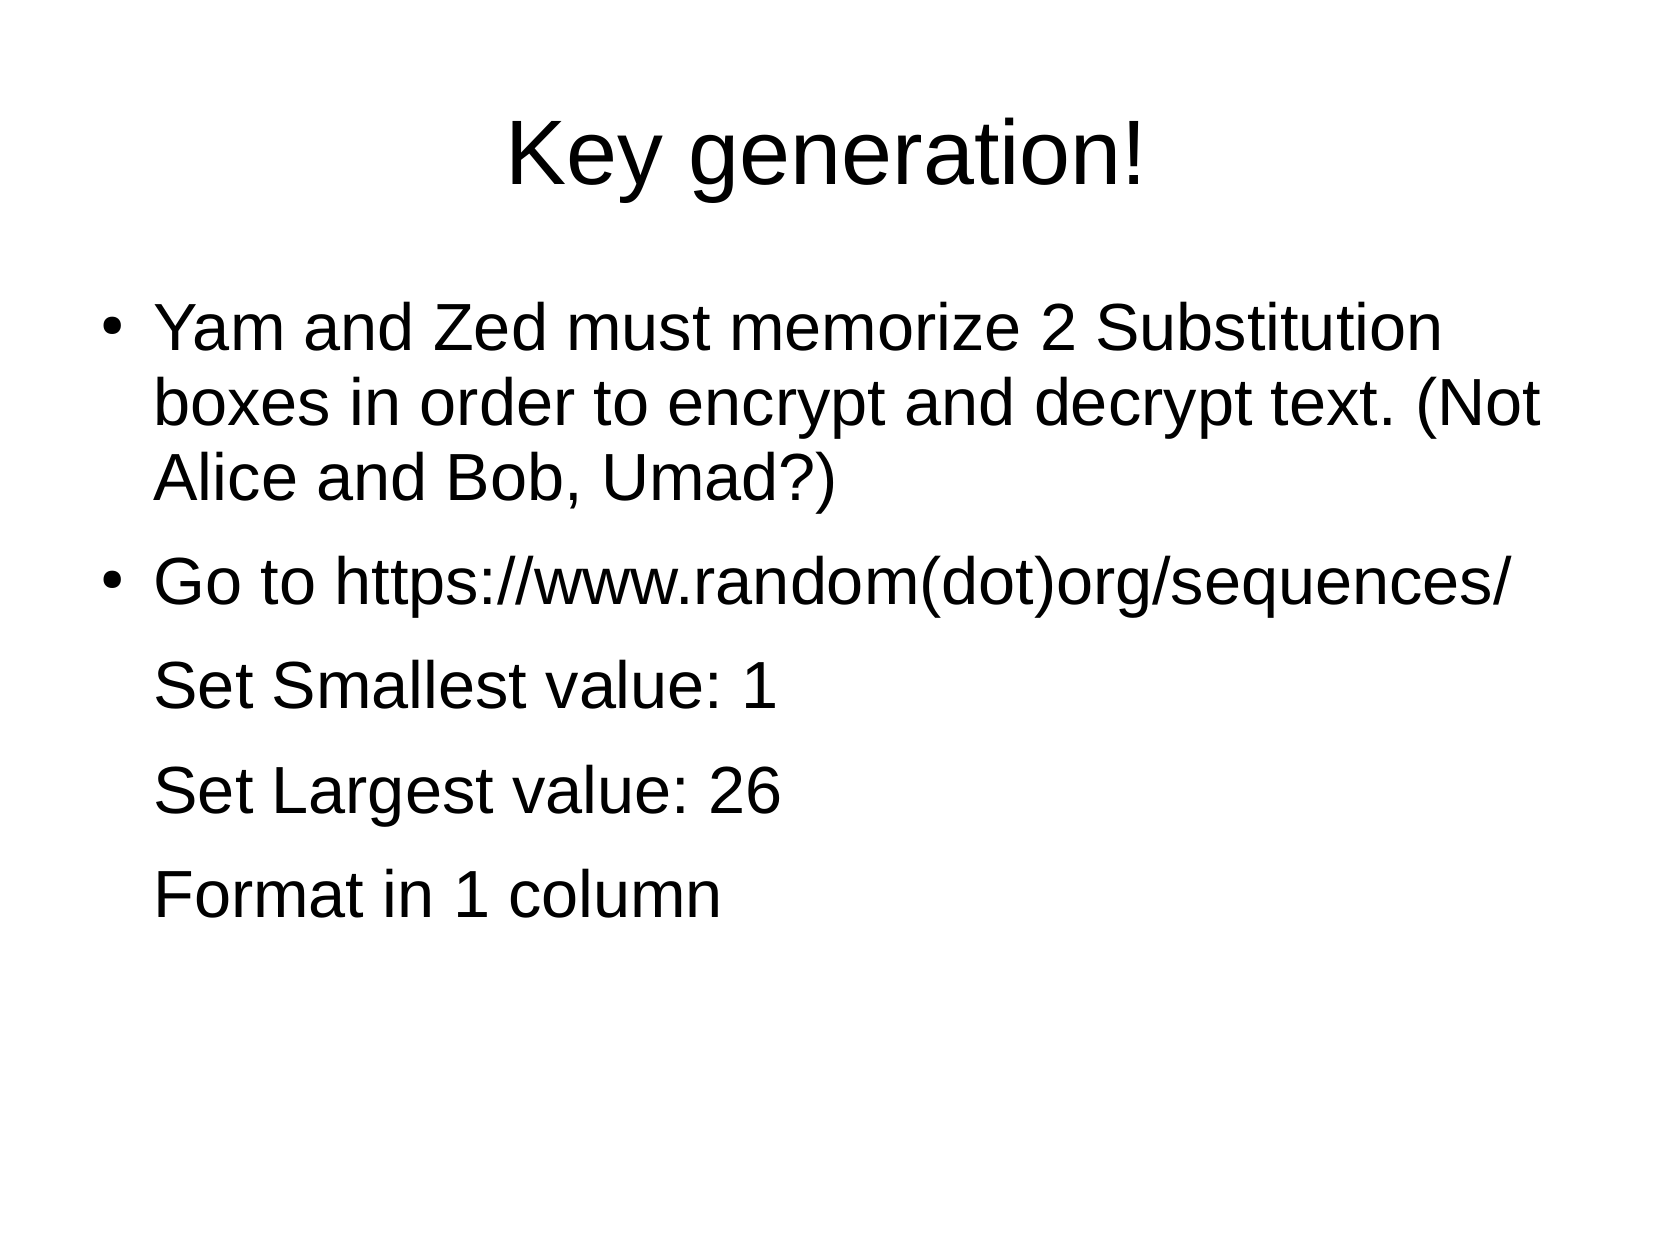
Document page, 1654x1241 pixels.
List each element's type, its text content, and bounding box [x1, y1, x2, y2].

title Key generation! [82, 49, 1571, 257]
list Yam and Zed must memorize 2 Substitution boxes in order to encrypt and decrypt text. (Not Alice and Bob, Umad?) Go to https://www.random(dot)org/sequences/ Set Smallest value: 1 Set Largest value: 26 Format in 1 column [82, 290, 1571, 1010]
